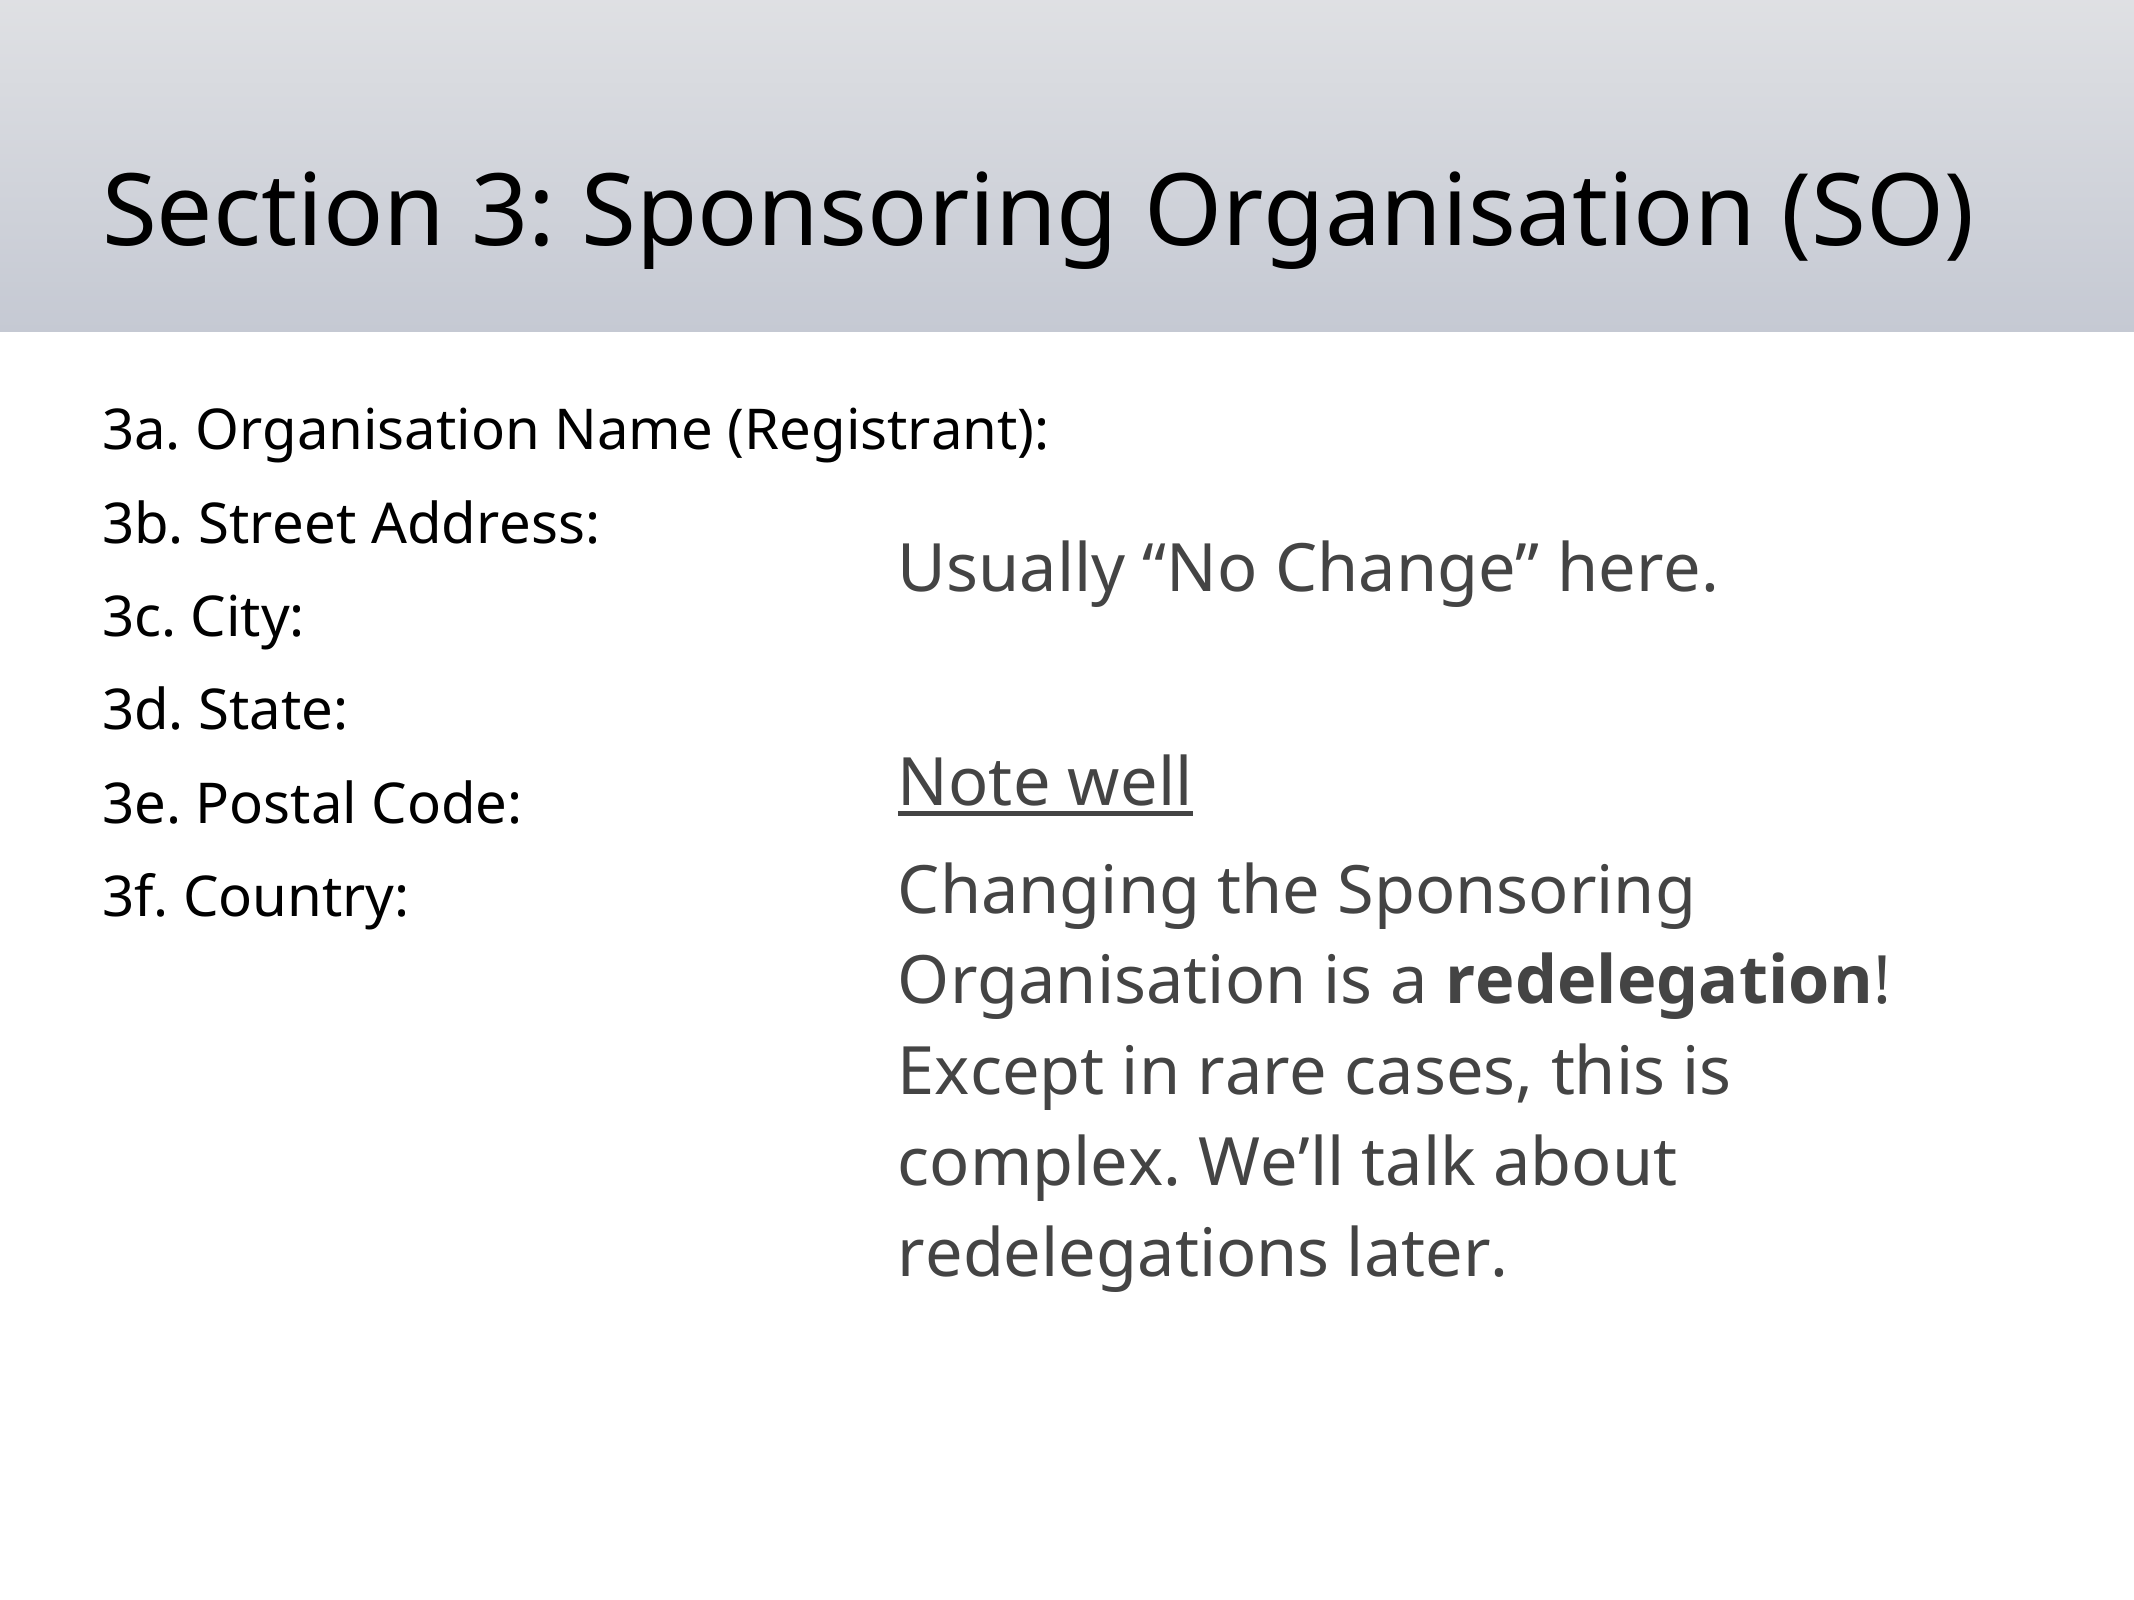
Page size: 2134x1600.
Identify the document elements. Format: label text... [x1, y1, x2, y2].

text_box [0, 0, 2134, 332]
title Section 3: Sponsoring Organisation (SO) [93, 26, 2040, 284]
text_box Usually “No Change” here. Note well Changing the Sponsoring Organisation is a redelegation! Except in rare cases, this is complex. We’ll talk about redelegations later. [897, 595, 2009, 1296]
list 3a. Organisation Name (Registrant): 3b. Street Address: 3c. City: 3d. State: 3e. Postal Code: 3f. Country: [93, 381, 2040, 1459]
